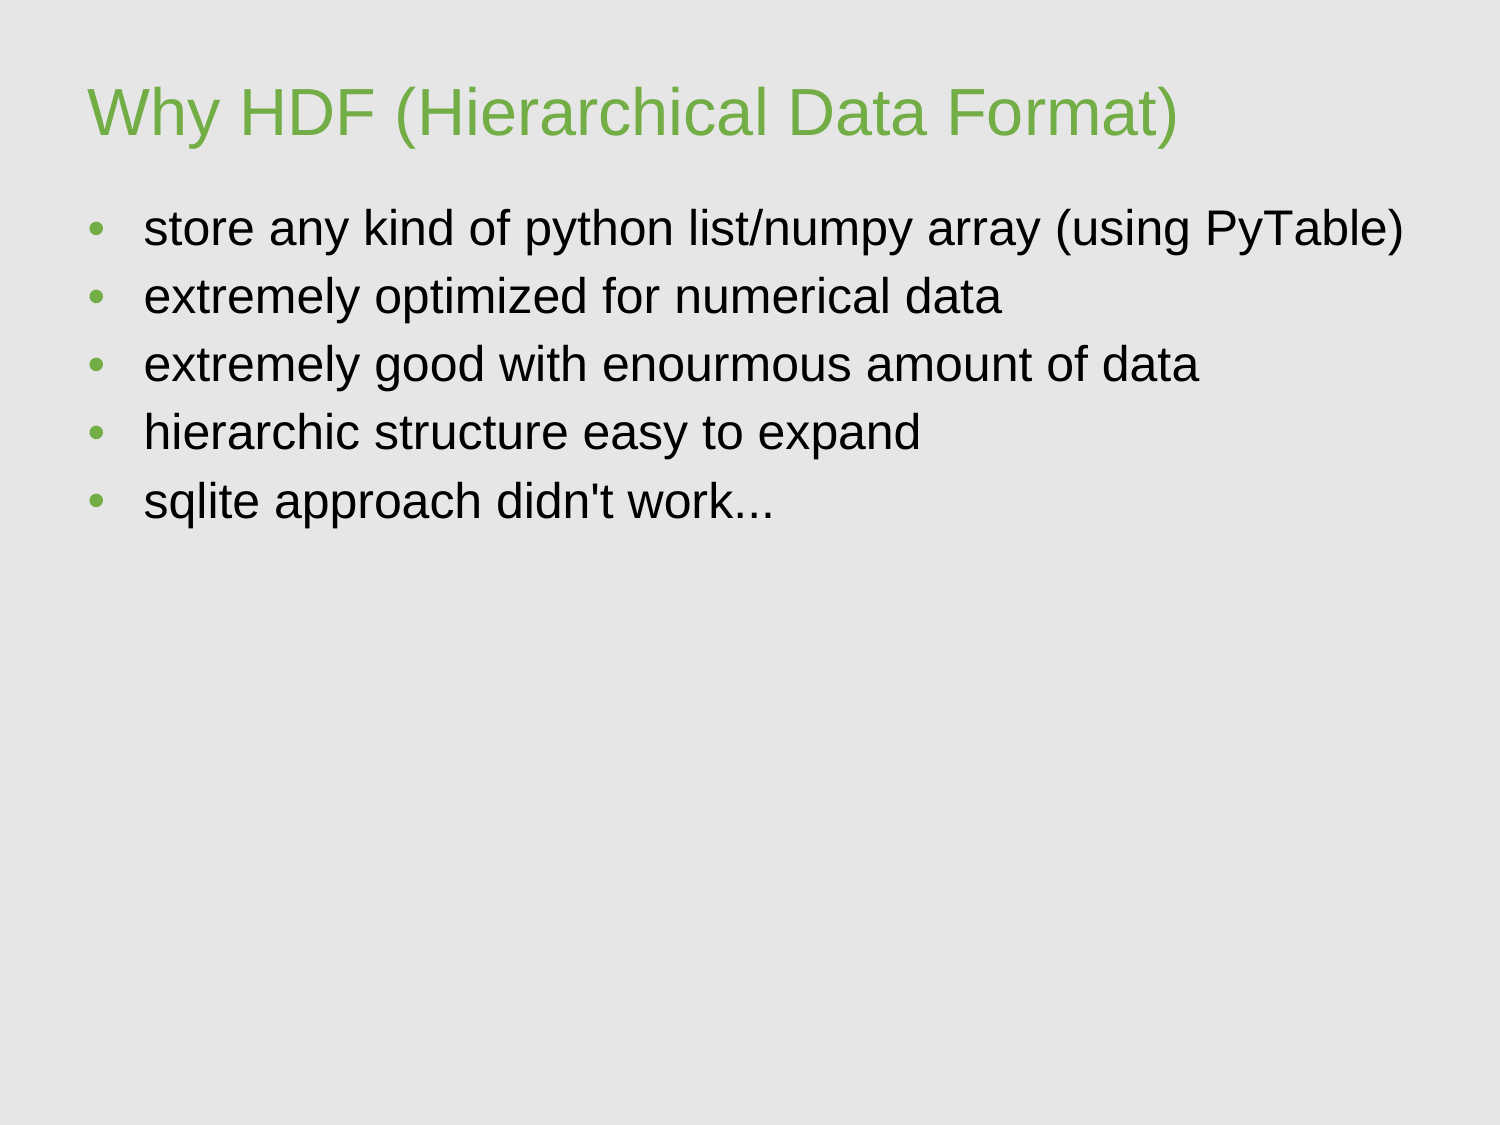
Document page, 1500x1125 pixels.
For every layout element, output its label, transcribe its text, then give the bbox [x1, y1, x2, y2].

title Why HDF (Hierarchical Data Format) [87, 50, 1426, 176]
list store any kind of python list/numpy array (using PyTable) extremely optimized for numerical data extremely good with enourmous amount of data hierarchic structure easy to expand sqlite approach didn't work... [87, 199, 1426, 928]
